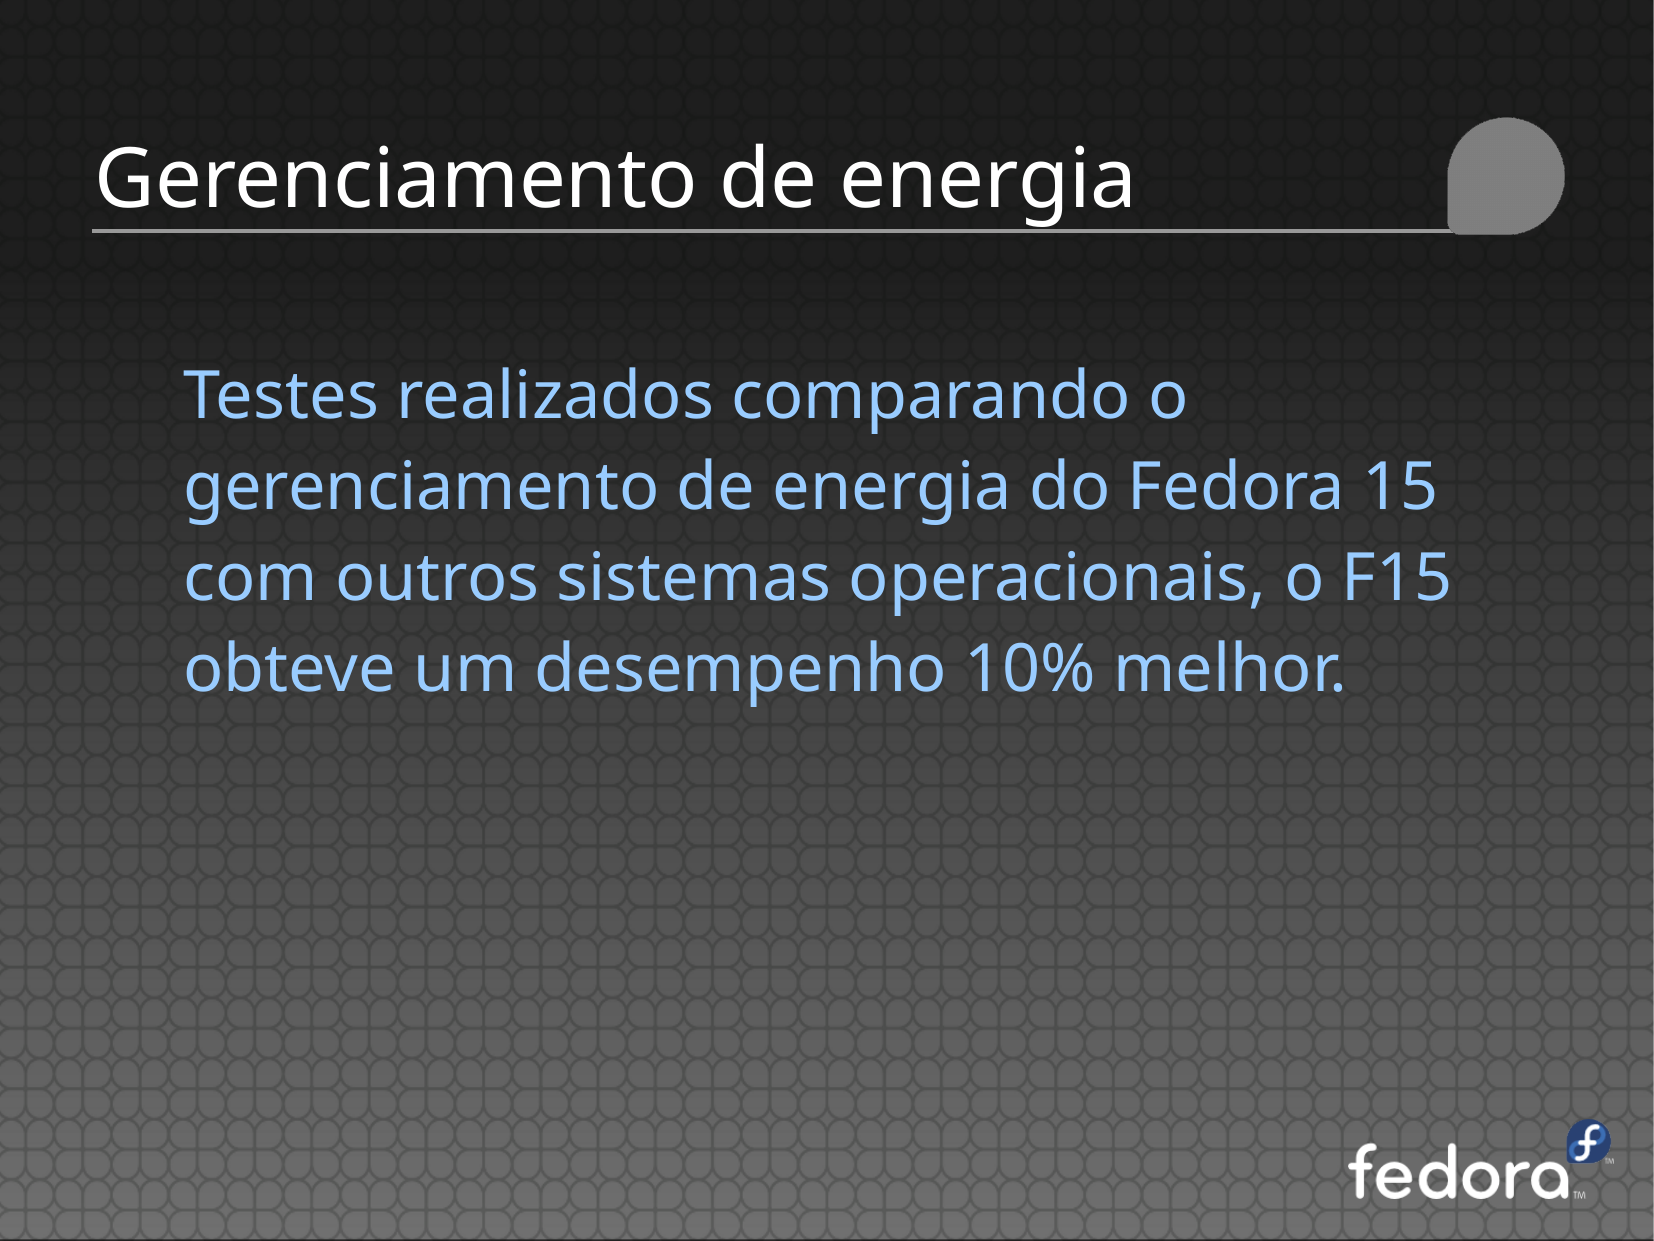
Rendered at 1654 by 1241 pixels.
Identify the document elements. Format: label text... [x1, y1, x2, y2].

list Testes realizados comparando o gerenciamento de energia do Fedora 15 com outros sistemas operacionais, o F15 obteve um desempenho 10% melhor. [112, 227, 1501, 1163]
title Gerenciamento de energia [94, 100, 1426, 251]
picture [0, 0, 1654, 1241]
